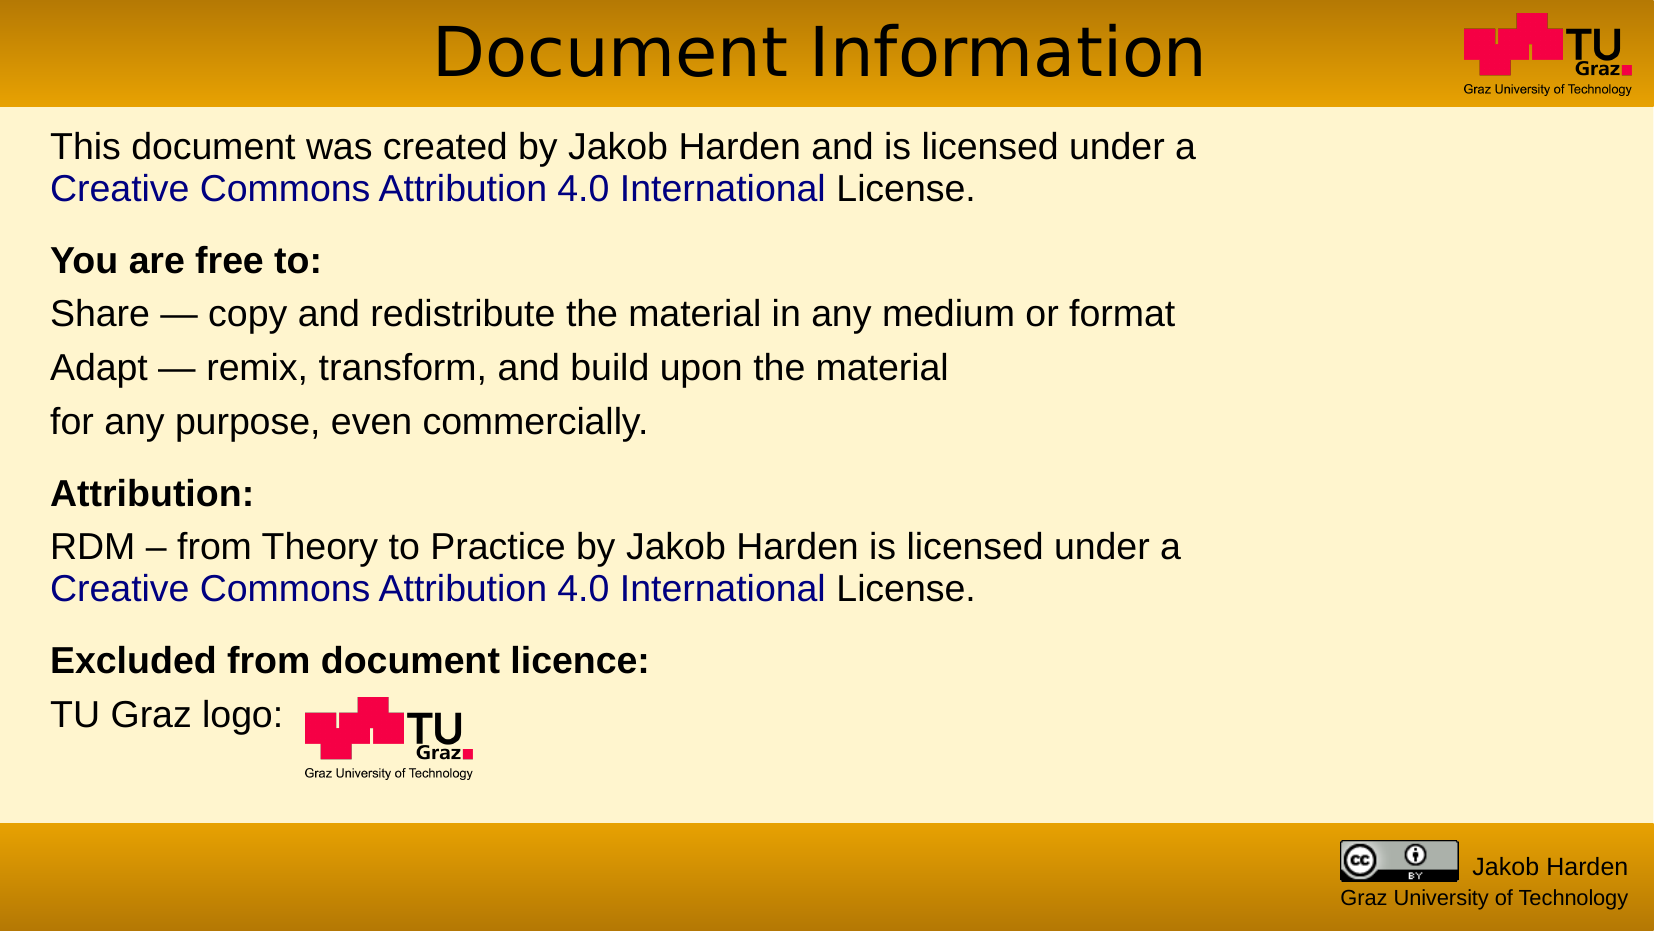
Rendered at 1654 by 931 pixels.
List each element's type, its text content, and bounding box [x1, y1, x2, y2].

picture [305, 697, 473, 780]
picture [1340, 840, 1459, 882]
text_box This document was created by Jakob Harden and is licensed under a Creative Commons Attribution 4.0 International License. You are free to: Share — copy and redistribute the material in any medium or format Adapt — remix, transform, and build upon the material for any purpose, even commercially. Attribution: RDM – from Theory to Practice by Jakob Harden is licensed under a Creative Commons Attribution 4.0 International License. Excluded from document licence: TU Graz logo: [35, 118, 1619, 745]
title Document Information [259, 8, 1381, 98]
picture [1464, 13, 1632, 96]
